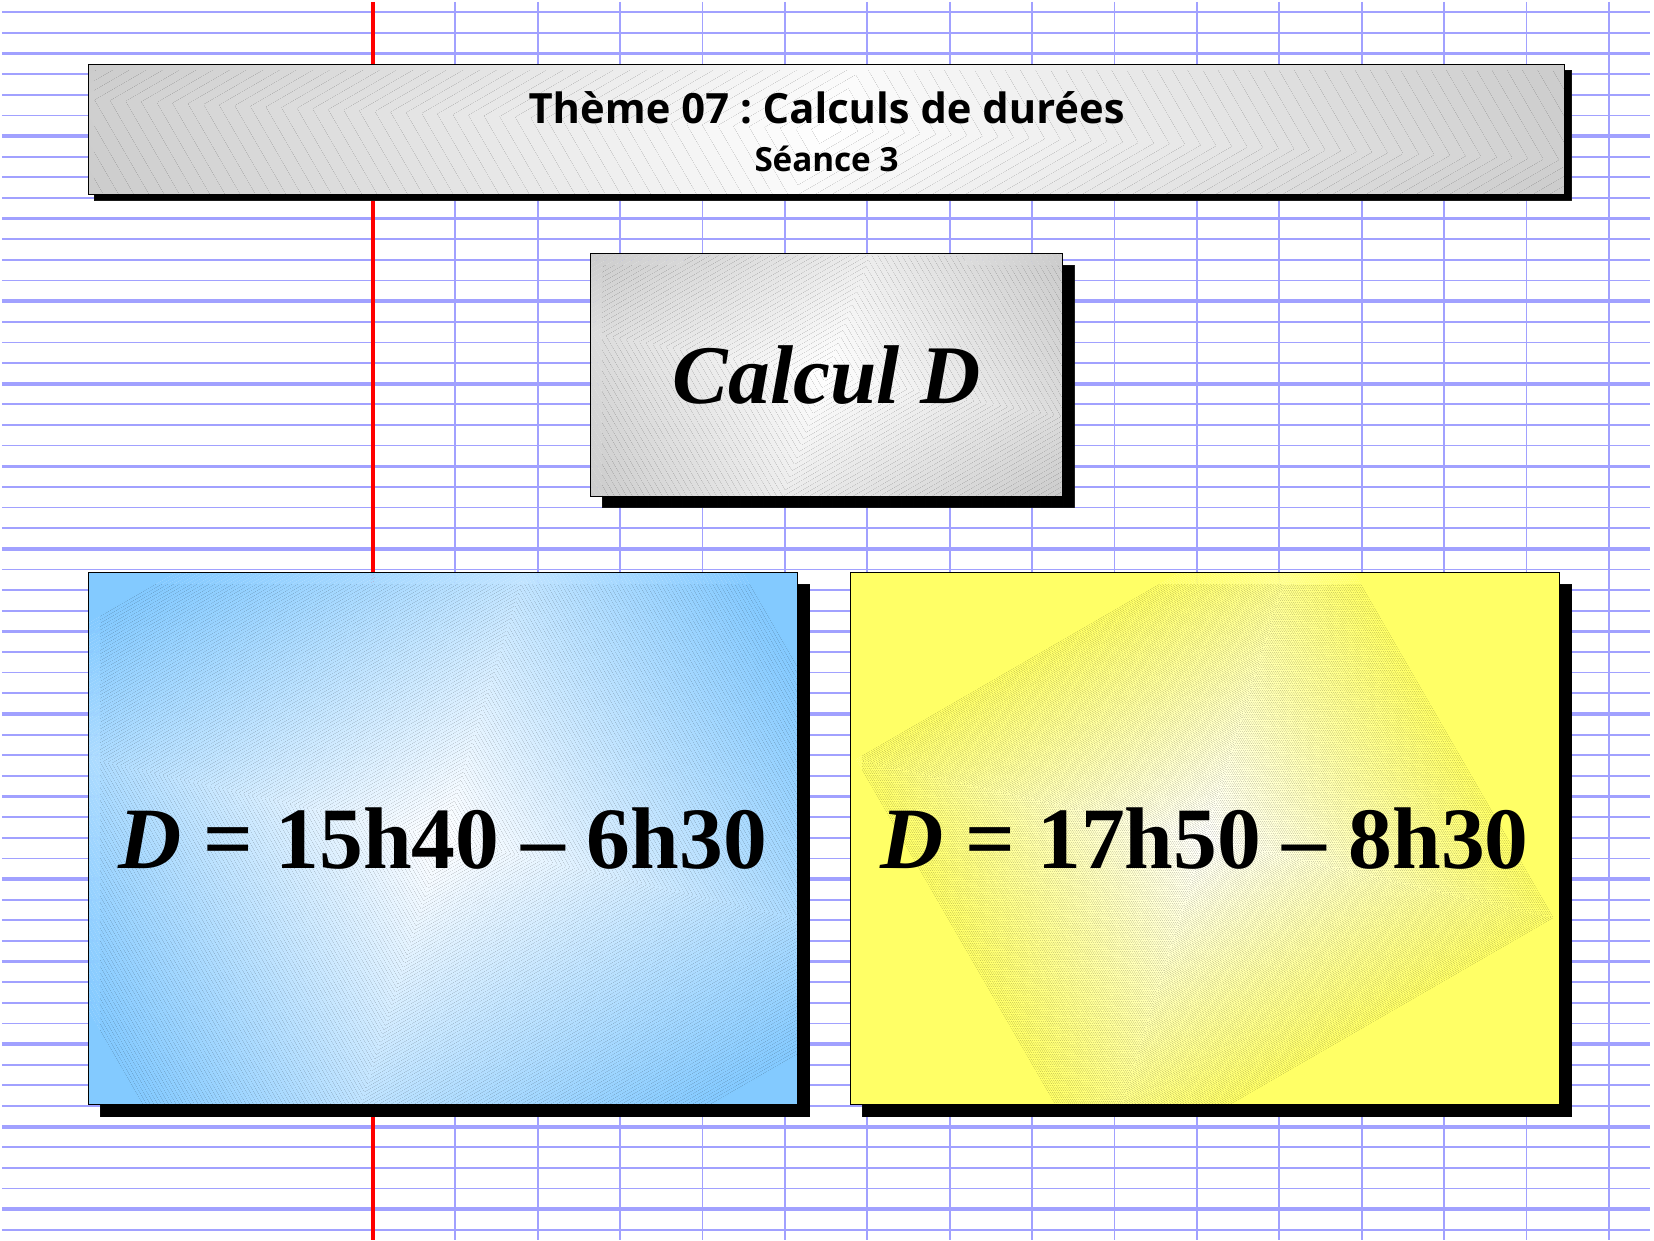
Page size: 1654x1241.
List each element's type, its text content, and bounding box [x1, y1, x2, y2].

text_box D = 15h40 – 6h30 [88, 572, 798, 1105]
text_box Calcul D [590, 253, 1063, 497]
text_box D = 17h50 – 8h30 [850, 572, 1560, 1105]
text_box Thème 07 : Calculs de durées Séance 3 [88, 64, 1565, 195]
picture [0, 0, 1654, 1241]
